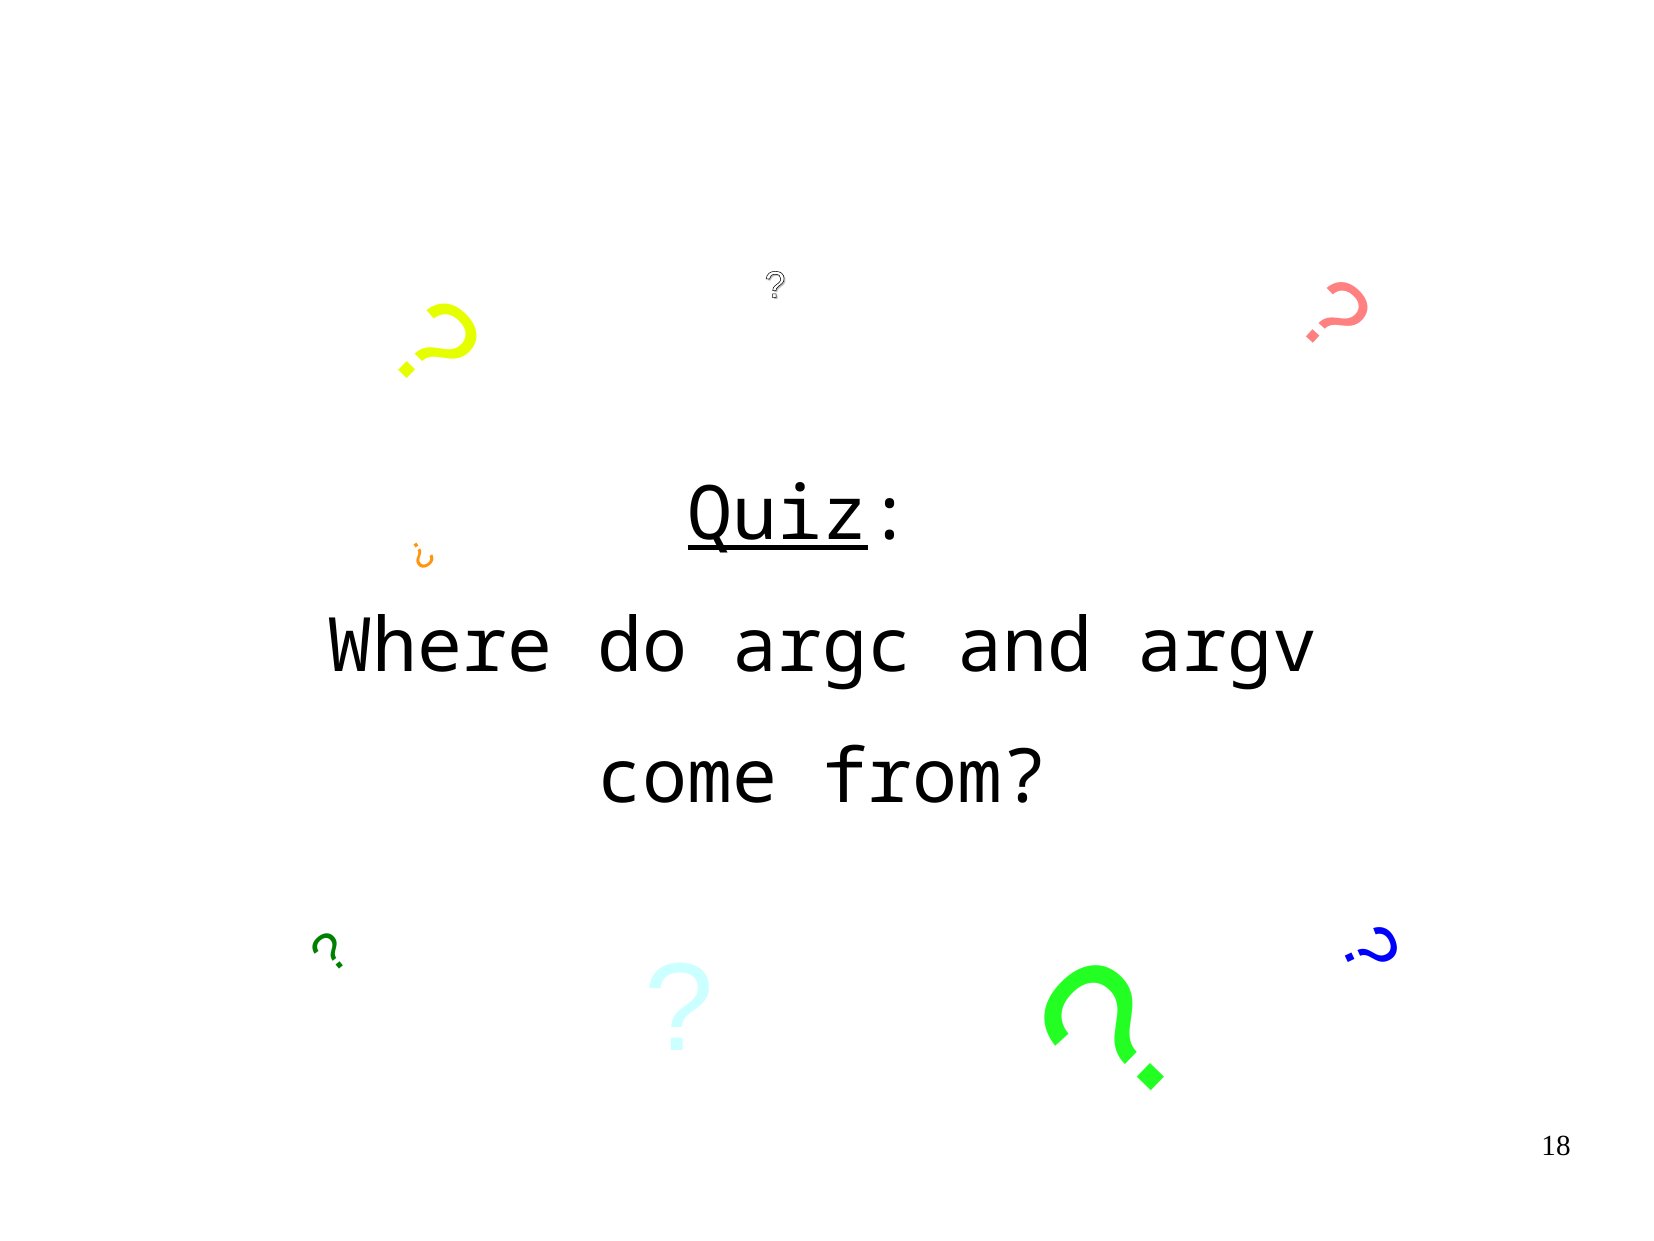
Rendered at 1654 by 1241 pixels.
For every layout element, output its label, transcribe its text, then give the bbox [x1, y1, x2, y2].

text_box ? [1260, 240, 1409, 391]
text_box ? [1310, 896, 1431, 1003]
text_box ? [282, 904, 378, 1001]
text_box ? [385, 516, 460, 593]
text_box ? [630, 930, 730, 1085]
text_box ? [749, 256, 801, 313]
text_box ? [975, 900, 1246, 1168]
text_box ? [345, 255, 525, 435]
list Quiz: Where do argc and argv come from? [285, 458, 1361, 826]
